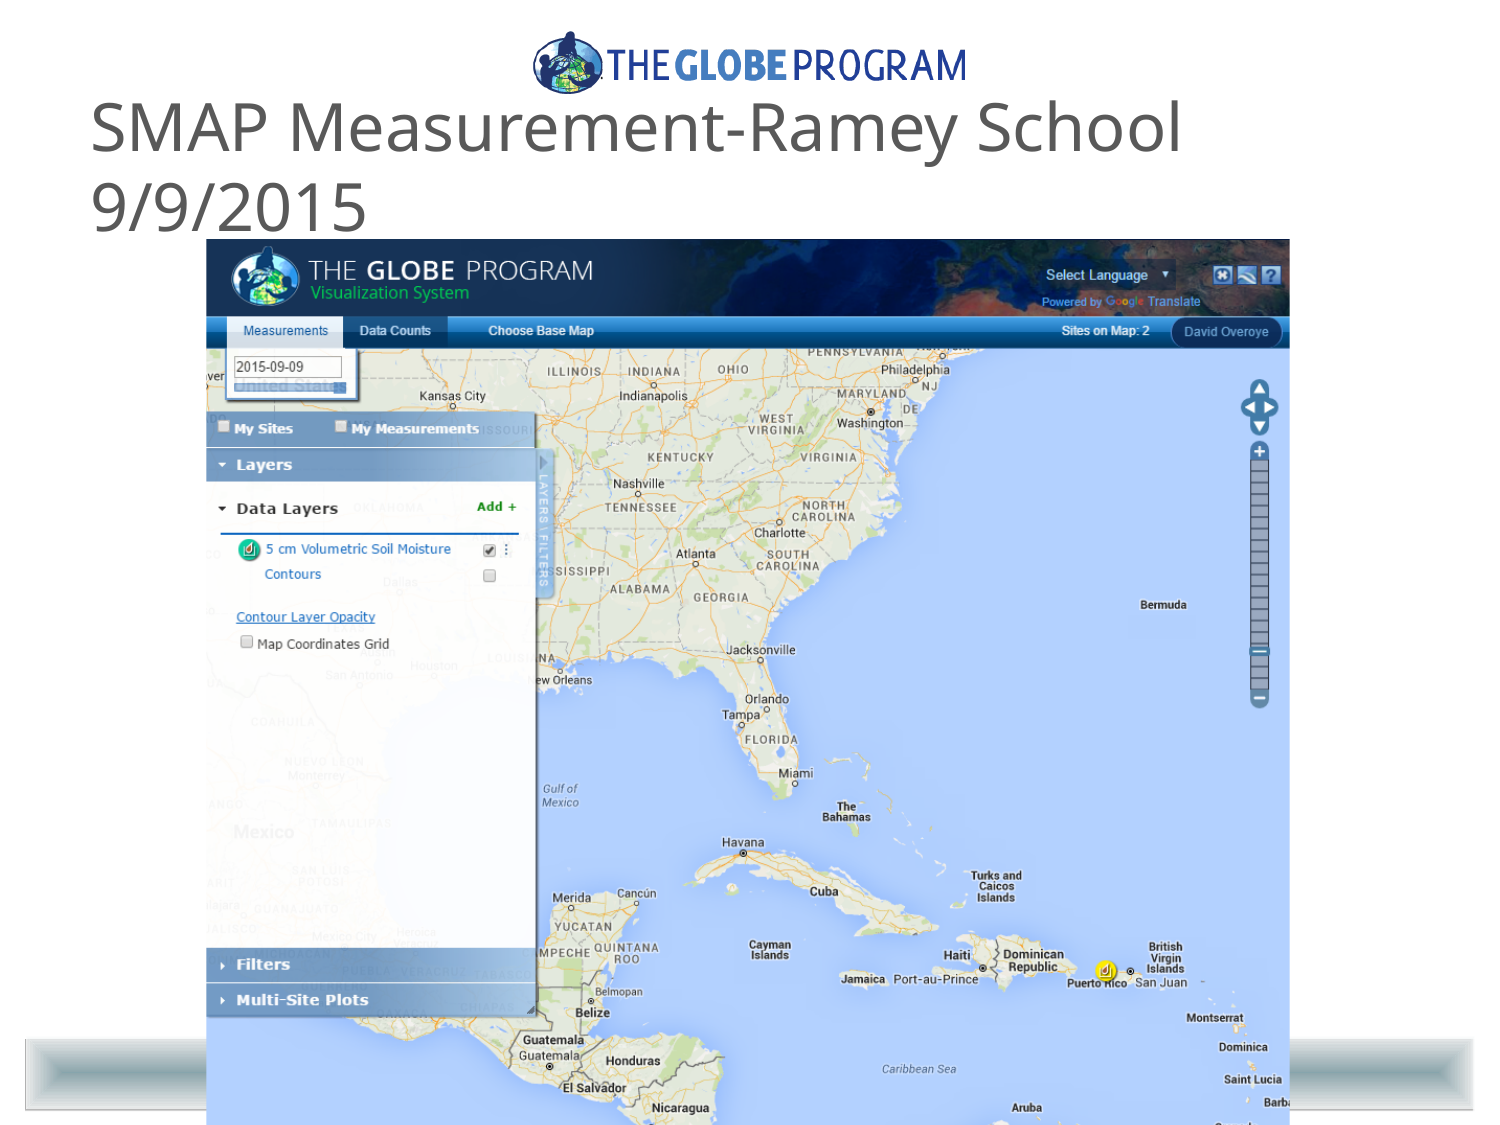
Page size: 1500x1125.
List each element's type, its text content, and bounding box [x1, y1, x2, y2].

title SMAP Measurement-Ramey School 9/9/2015 [75, 120, 1425, 210]
picture [526, 24, 975, 100]
picture [206, 239, 1290, 1125]
